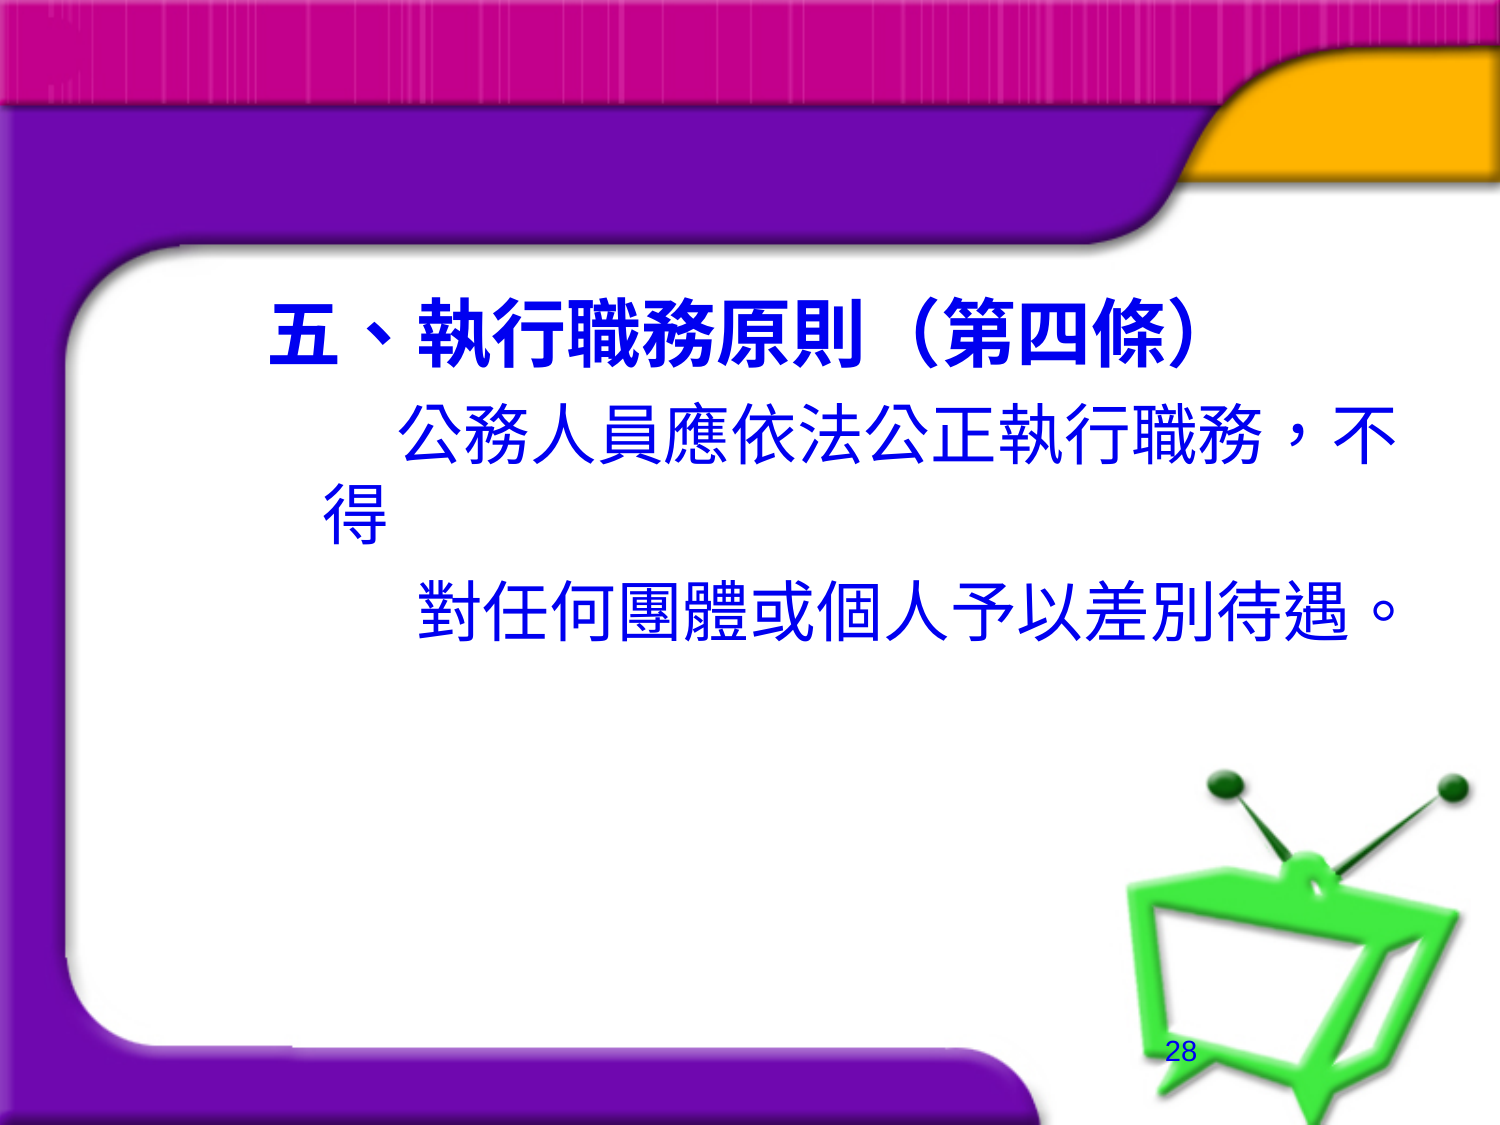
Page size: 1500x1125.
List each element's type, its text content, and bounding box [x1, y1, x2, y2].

text_box [1149, 1025, 1463, 1101]
list 五、執行職務原則（第四條） 公務人員應依法公正執行職務，不得 對任何團體或個人予以差別待遇。 [194, 278, 1458, 967]
